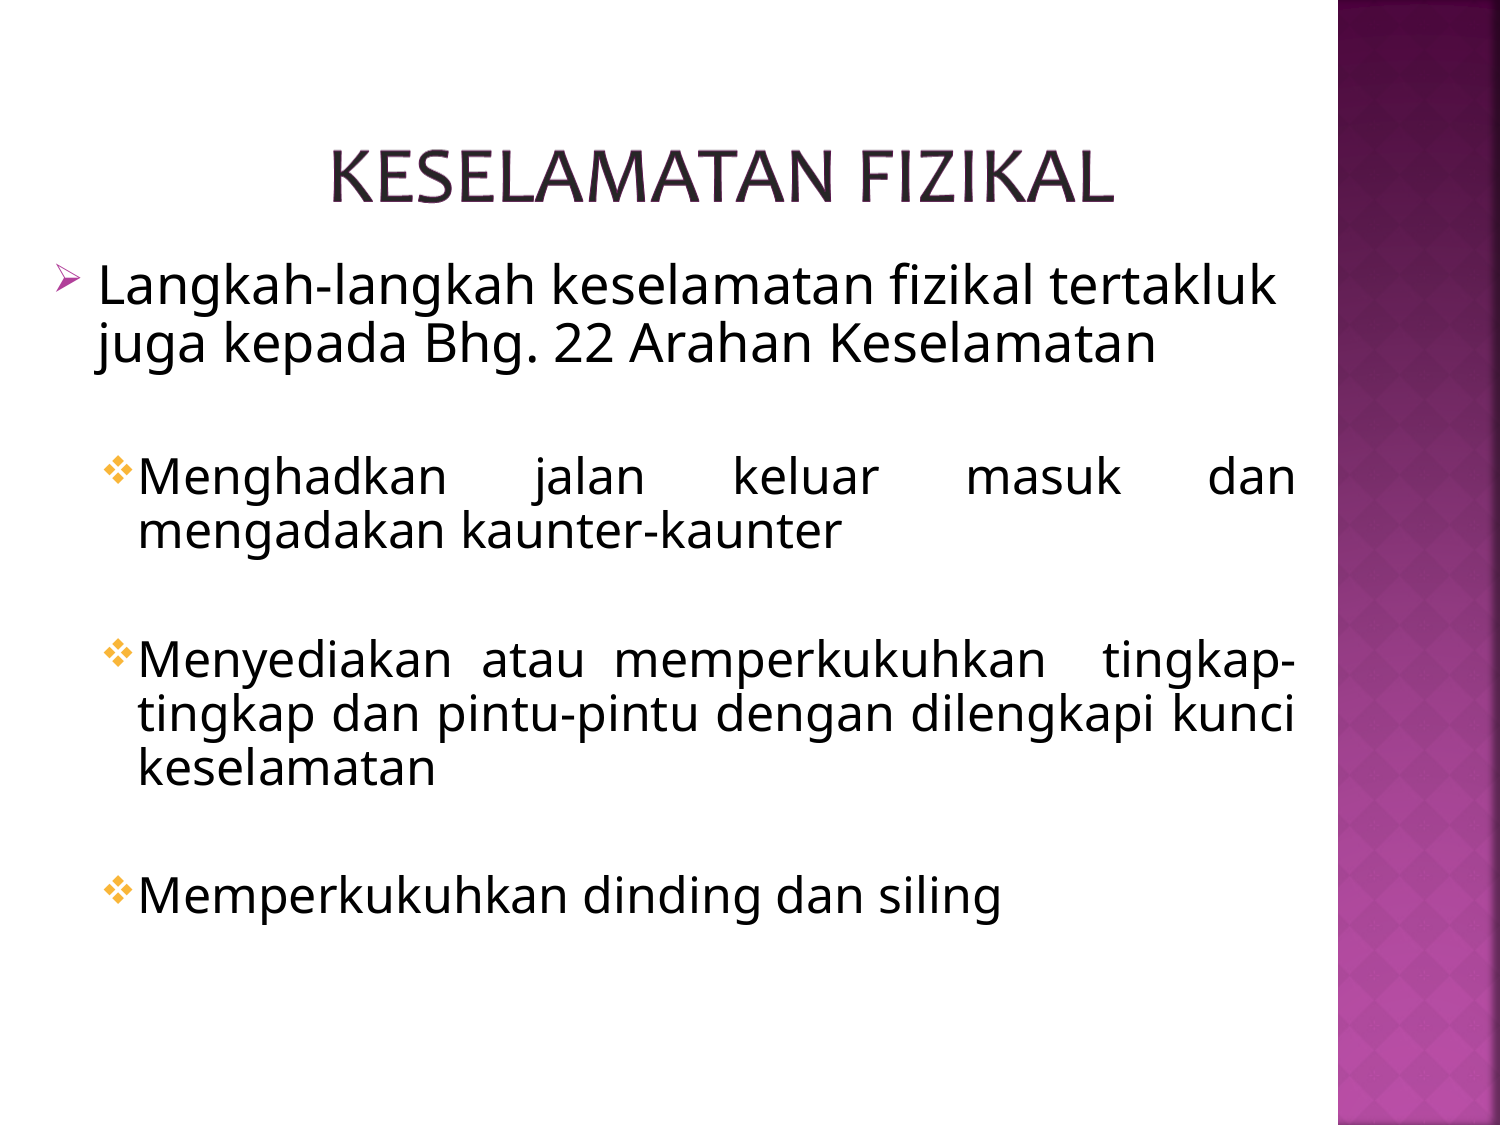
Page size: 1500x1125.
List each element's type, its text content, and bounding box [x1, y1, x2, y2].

list Langkah-langkah keselamatan fizikal tertakluk juga kepada Bhg. 22 Arahan Keselamatan Menghadkan jalan keluar masuk dan mengadakan kaunter-kaunter Menyediakan atau memperkukuhkan tingkap-tingkap dan pintu-pintu dengan dilengkapi kunci keselamatan Memperkukuhkan dinding dan siling [37, 249, 1313, 993]
picture [50, 0, 1500, 1125]
